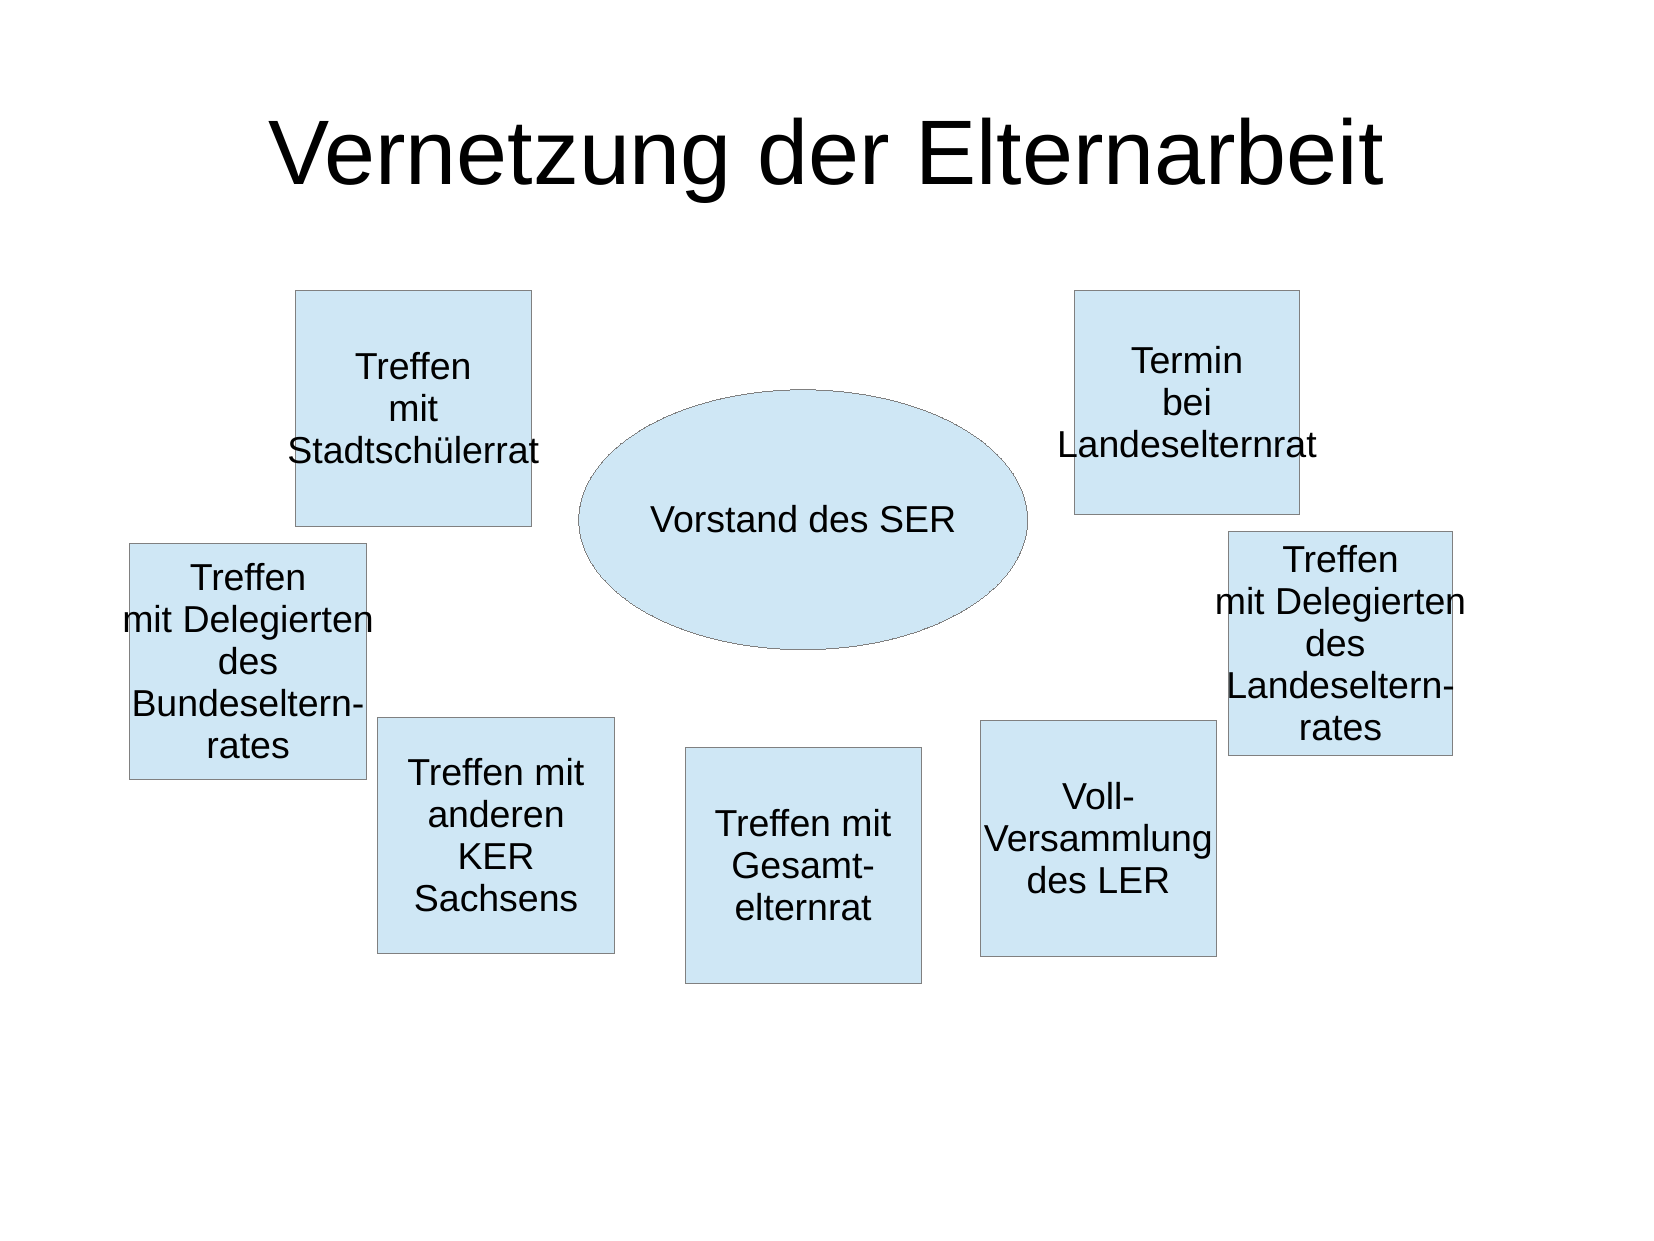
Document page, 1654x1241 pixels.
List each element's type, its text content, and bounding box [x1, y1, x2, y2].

text_box Termin bei Landeselternrat [1074, 290, 1300, 515]
text_box Treffen mit anderen KER Sachsens [377, 717, 615, 954]
title Vernetzung der Elternarbeit [82, 49, 1571, 257]
text_box Treffen mit Gesamt- elternrat [685, 747, 922, 984]
text_box Treffen mit Delegierten des Bundeseltern- rates [129, 543, 367, 780]
text_box Voll- Versammlung des LER [980, 720, 1217, 957]
text_box Treffen mit Stadtschülerrat [295, 290, 532, 527]
text_box Vorstand des SER [578, 389, 1028, 650]
text_box Treffen mit Delegierten des Landeseltern- rates [1228, 531, 1453, 756]
